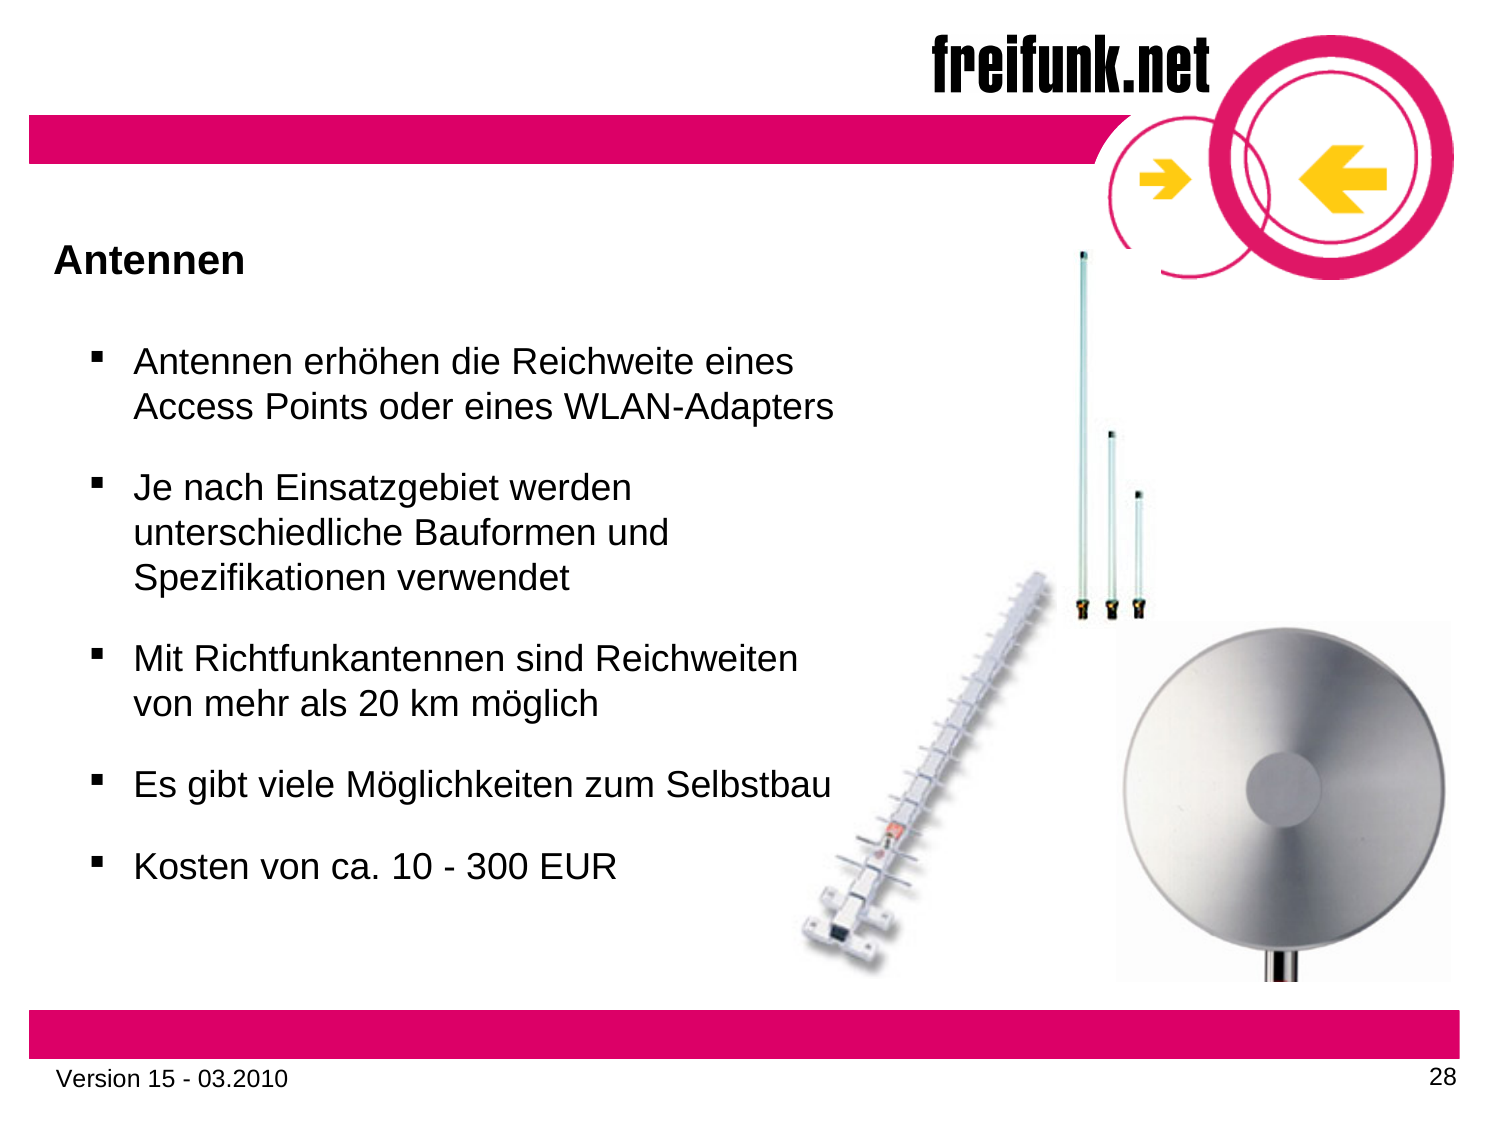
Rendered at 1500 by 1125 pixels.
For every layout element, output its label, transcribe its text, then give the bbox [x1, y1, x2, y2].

text_box Antennen erhöhen die Reichweite eines Access Points oder eines WLAN-Adapters Je nach Einsatzgebiet werden unterschiedliche Bauformen und Spezifikationen verwendet Mit Richtfunkantennen sind Reichweiten von mehr als 20 km möglich Es gibt viele Möglichkeiten zum Selbstbau Kosten von ca. 10 - 300 EUR [59, 337, 864, 976]
picture [777, 34, 1454, 982]
text_box Antennen [53, 233, 1046, 313]
